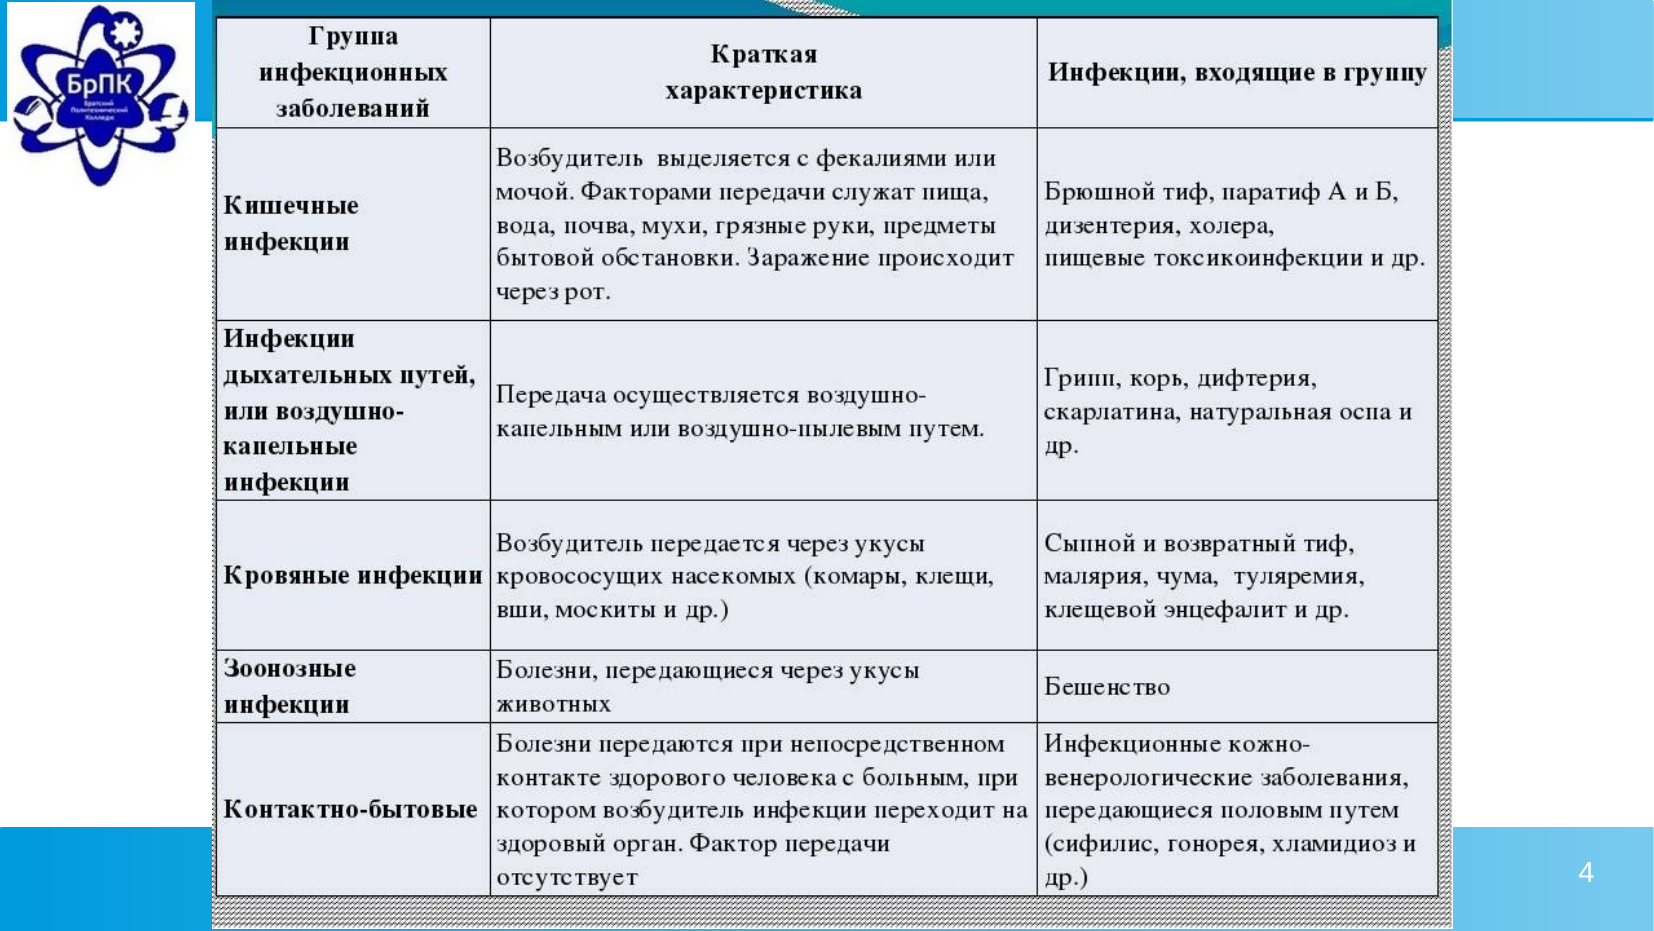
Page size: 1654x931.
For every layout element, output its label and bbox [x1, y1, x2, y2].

picture [212, 0, 1453, 929]
picture [7, 3, 195, 190]
